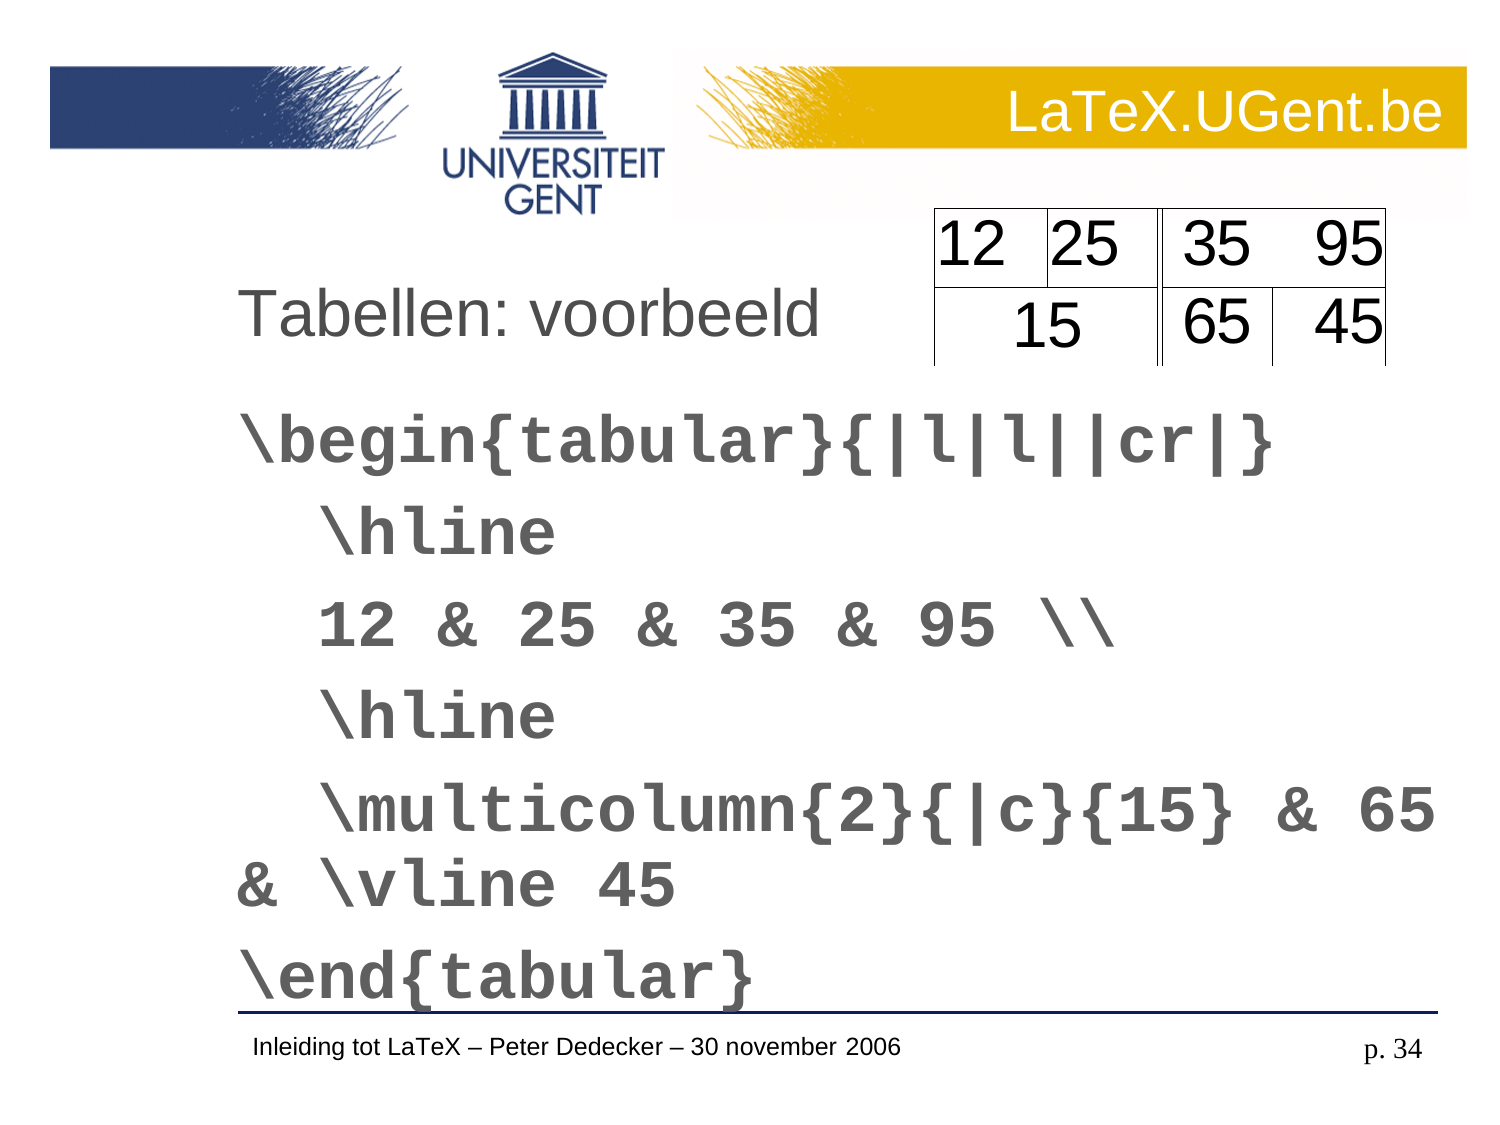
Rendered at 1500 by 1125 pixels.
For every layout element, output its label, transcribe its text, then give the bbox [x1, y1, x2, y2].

title Tabellen: voorbeeld [237, 219, 1438, 406]
chart [932, 206, 1388, 368]
list \begin{tabular}{|l|l||cr|} \hline 12 & 25 & 35 & 95 \\ \hline \multicolumn{2}{|c}{15} & 65 & \vline 45 \end{tabular} [237, 406, 1438, 1007]
picture [50, 49, 1467, 219]
